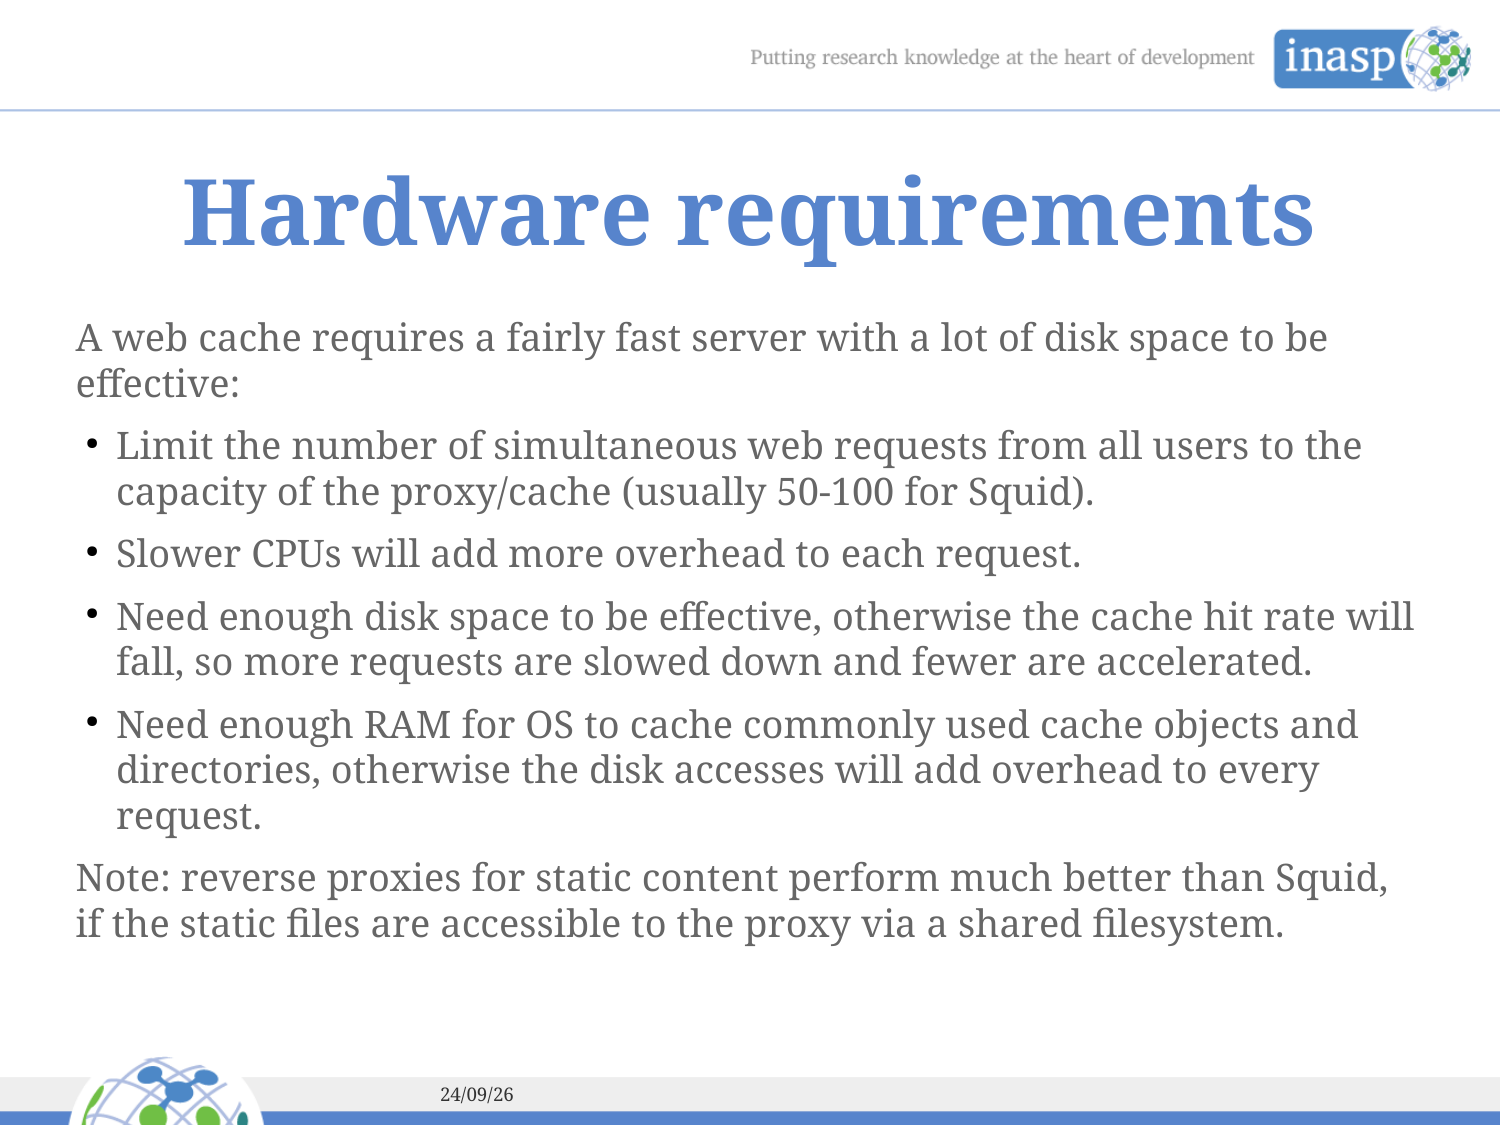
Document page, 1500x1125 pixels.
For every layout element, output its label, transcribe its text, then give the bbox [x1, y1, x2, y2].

title Hardware requirements [75, 129, 1426, 313]
picture [0, 0, 1500, 1125]
list A web cache requires a fairly fast server with a lot of disk space to be effective: Limit the number of simultaneous web requests from all users to the capacity of the proxy/cache (usually 50-100 for Squid). Slower CPUs will add more overhead to each request. Need enough disk space to be effective, otherwise the cache hit rate will fall, so more requests are slowed down and fewer are accelerated. Need enough RAM for OS to cache commonly used cache objects and directories, otherwise the disk accesses will add overhead to every request. Note: reverse proxies for static content perform much better than Squid, if the static files are accessible to the proxy via a shared filesystem. [75, 313, 1426, 967]
